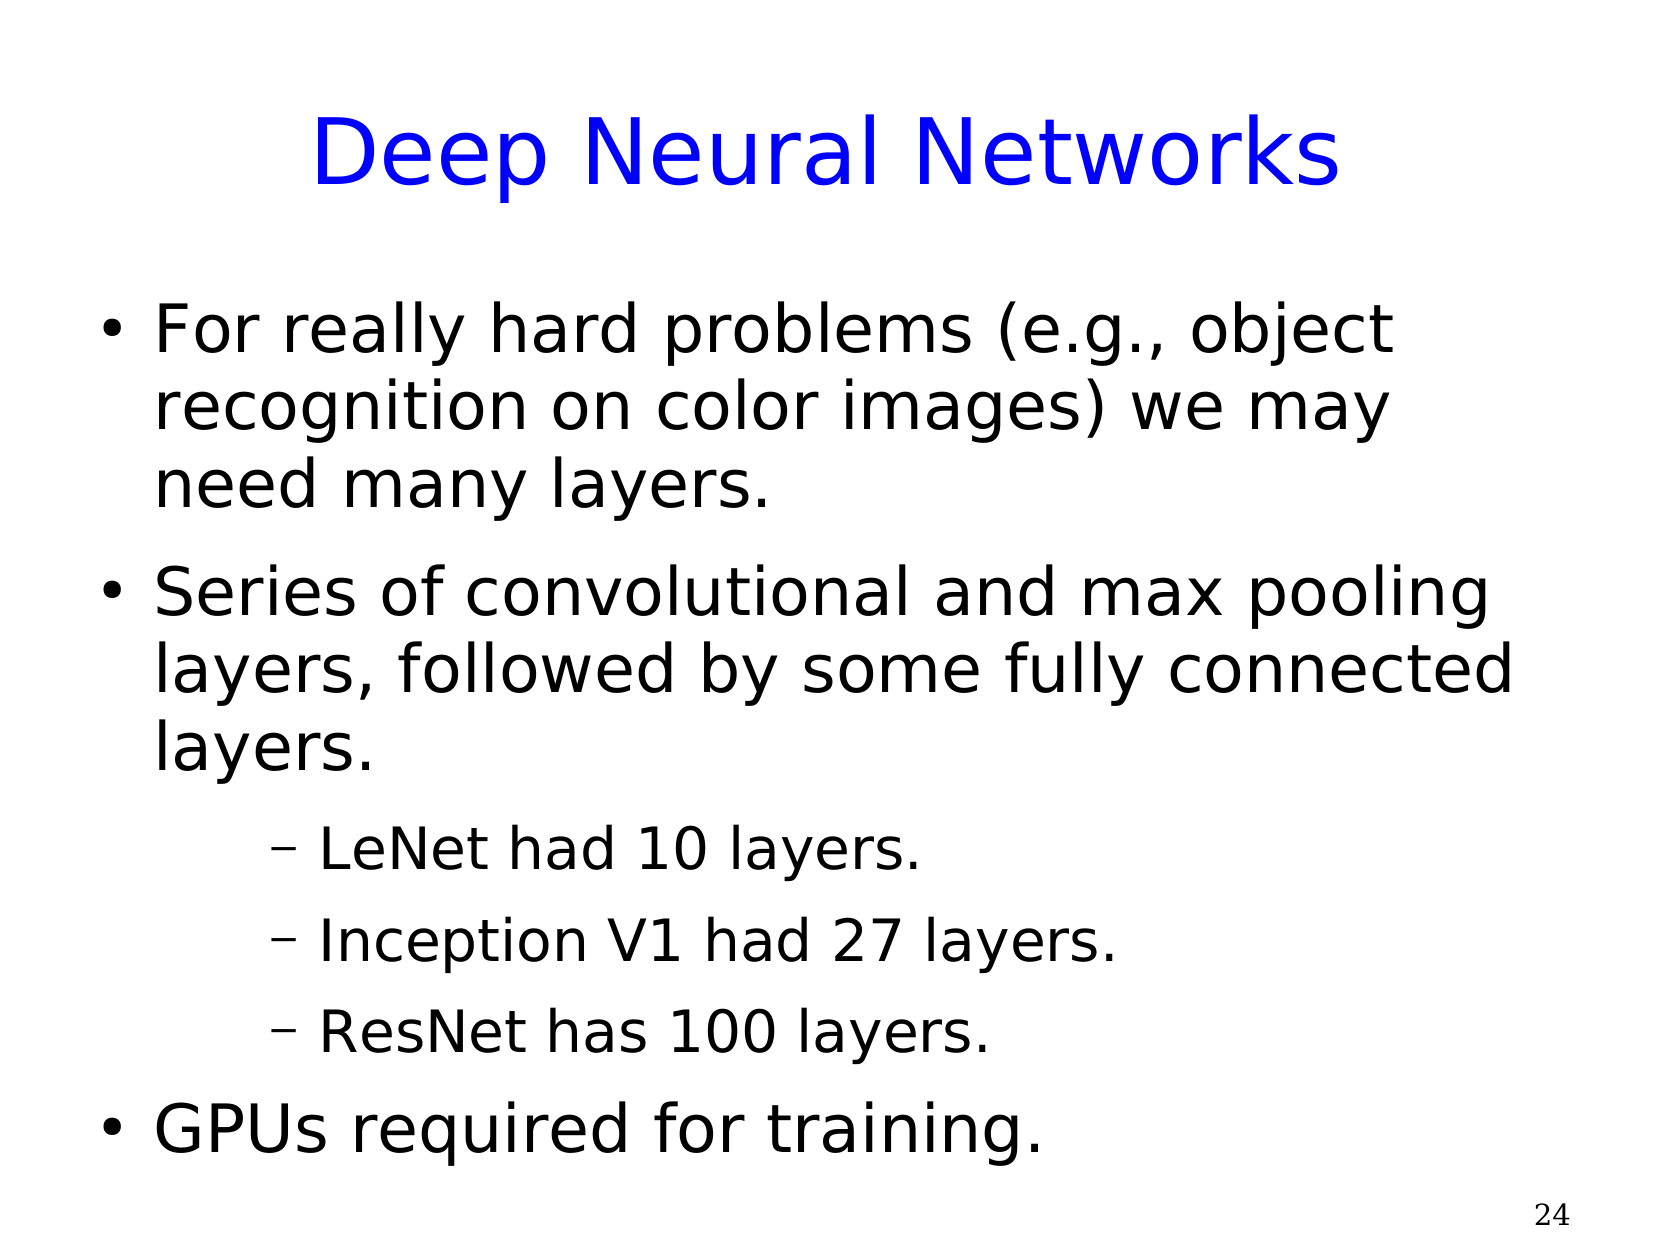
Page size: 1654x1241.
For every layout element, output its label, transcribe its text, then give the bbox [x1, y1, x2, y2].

title Deep Neural Networks [82, 49, 1571, 257]
list For really hard problems (e.g., object recognition on color images) we may need many layers. Series of convolutional and max pooling layers, followed by some fully connected layers. LeNet had 10 layers. Inception V1 had 27 layers. ResNet has 100 layers. GPUs required for training. [82, 290, 1571, 1168]
